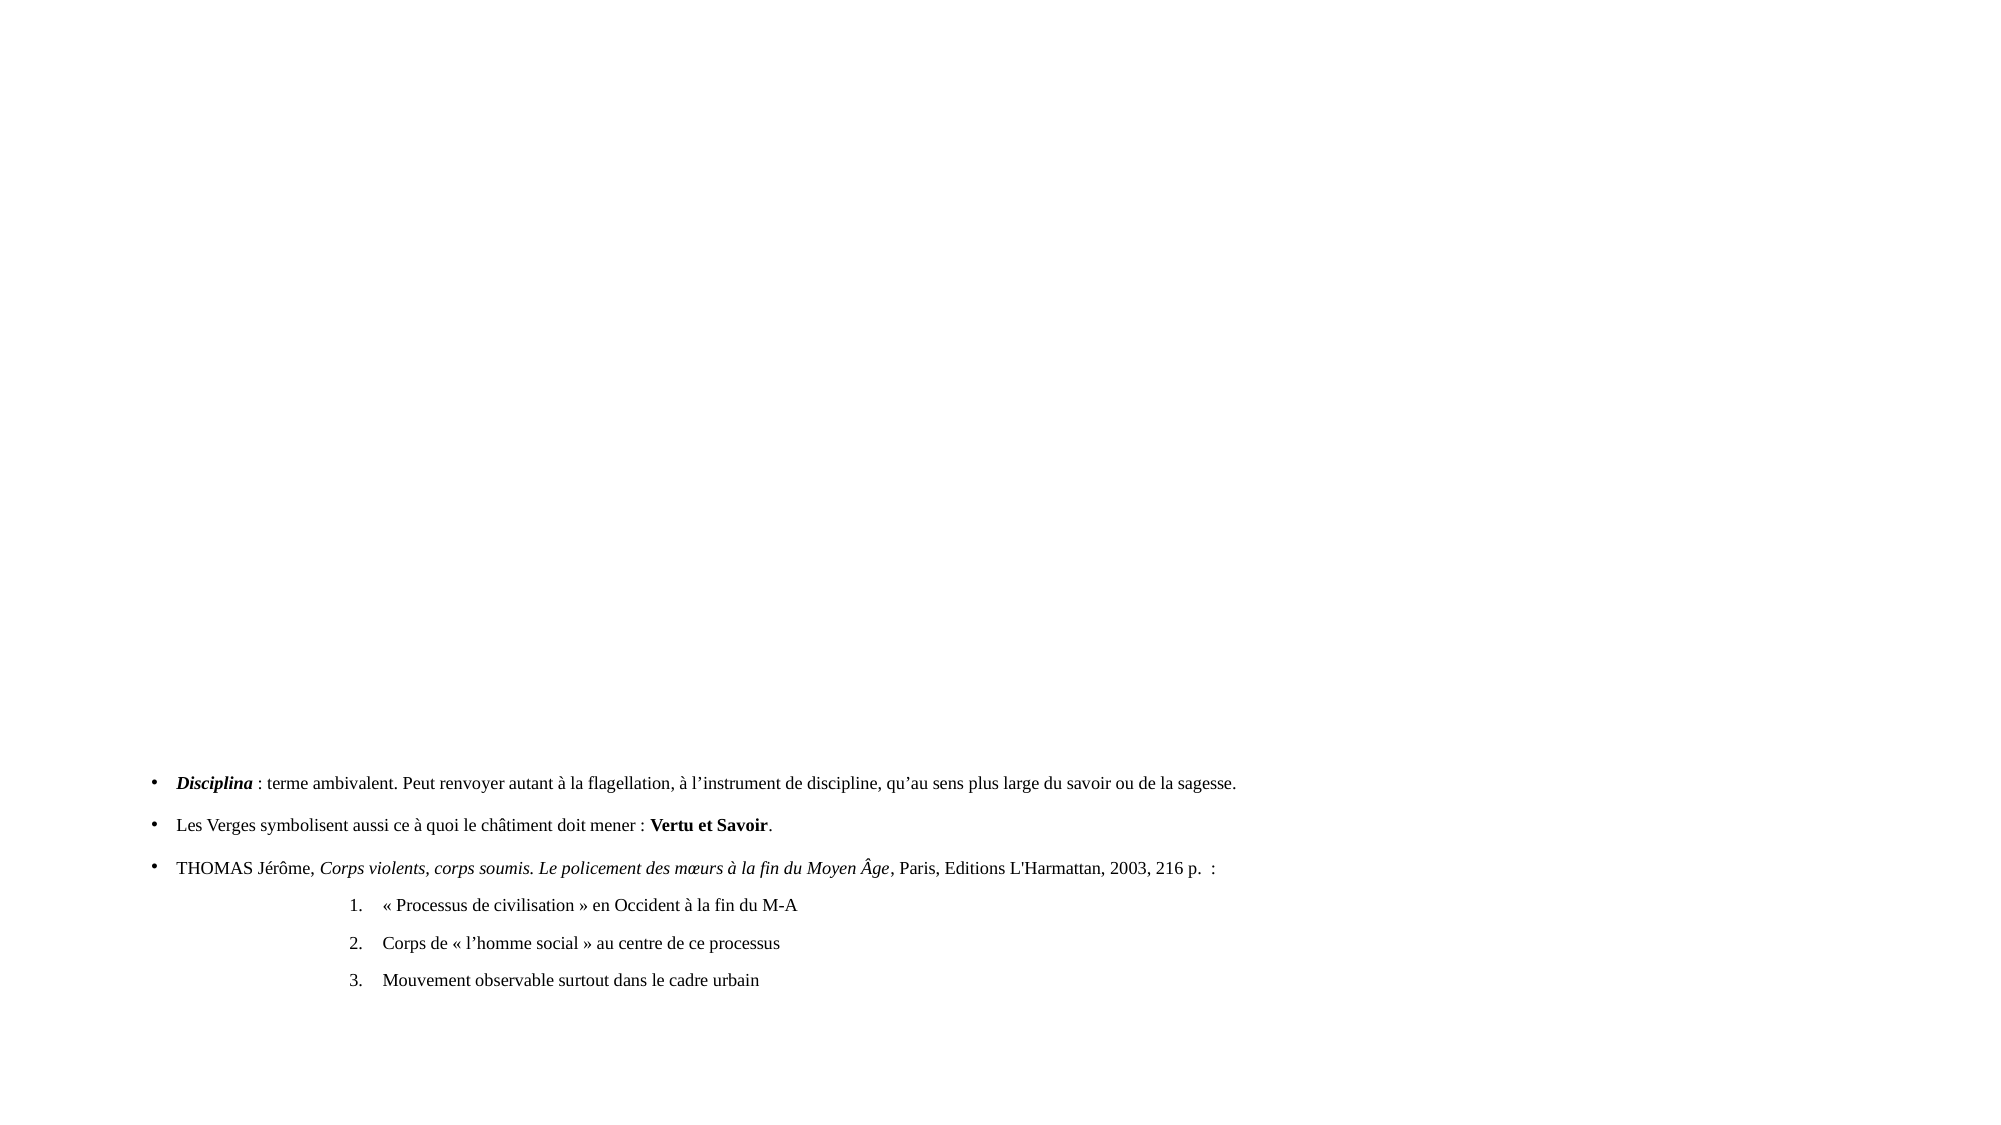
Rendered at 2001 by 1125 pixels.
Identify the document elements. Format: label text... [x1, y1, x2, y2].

list Disciplina : terme ambivalent. Peut renvoyer autant à la flagellation, à l’instrument de discipline, qu’au sens plus large du savoir ou de la sagesse. Les Verges symbolisent aussi ce à quoi le châtiment doit mener : Vertu et Savoir. THOMAS Jérôme, Corps violents, corps soumis. Le policement des mœurs à la fin du Moyen Âge, Paris, Editions L'Harmattan, 2003, 216 p. : « Processus de civilisation » en Occident à la fin du M-A Corps de « l’homme social » au centre de ce processus Mouvement observable surtout dans le cadre urbain [54, 83, 1944, 1068]
